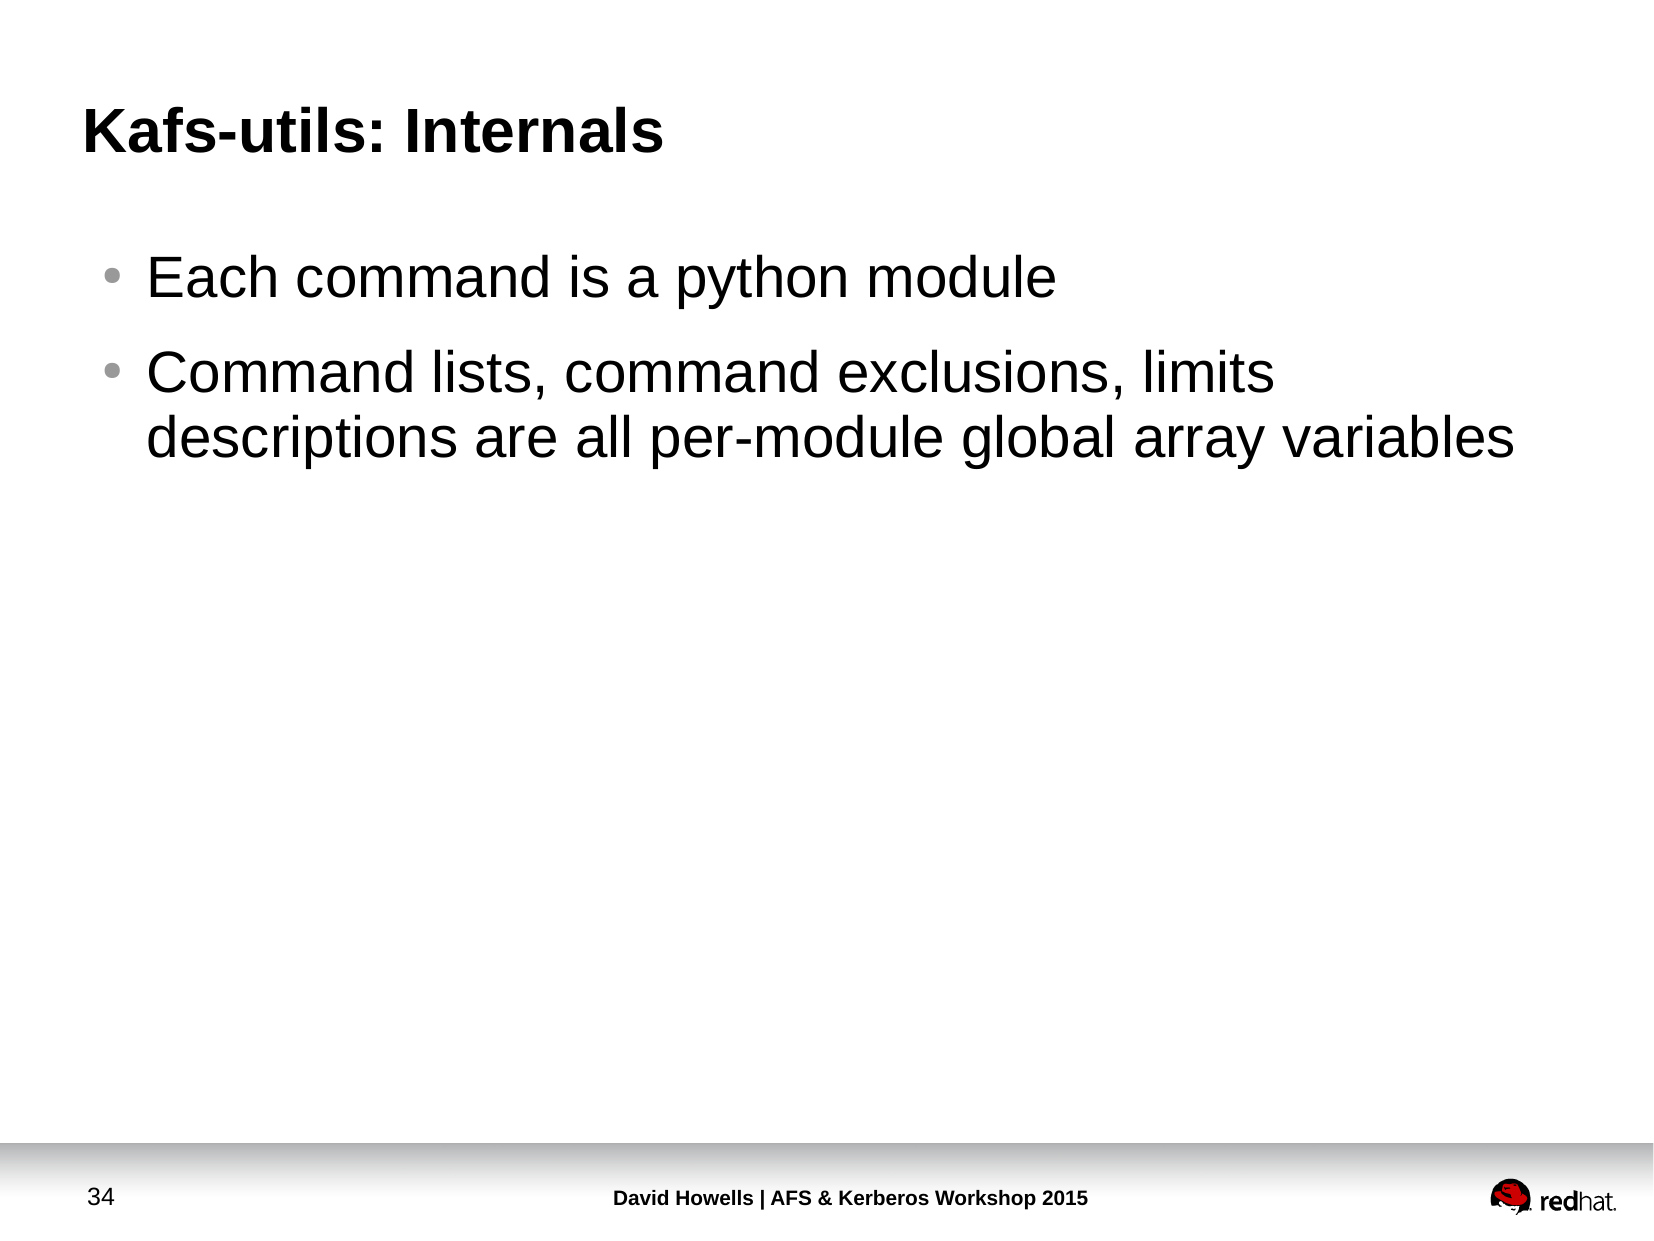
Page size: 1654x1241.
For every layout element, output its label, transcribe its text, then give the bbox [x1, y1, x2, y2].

picture [0, 1143, 1654, 1241]
list Each command is a python module Command lists, command exclusions, limits descriptions are all per-module global array variables [86, 244, 1576, 1039]
title Kafs-utils: Internals [82, 37, 1571, 226]
